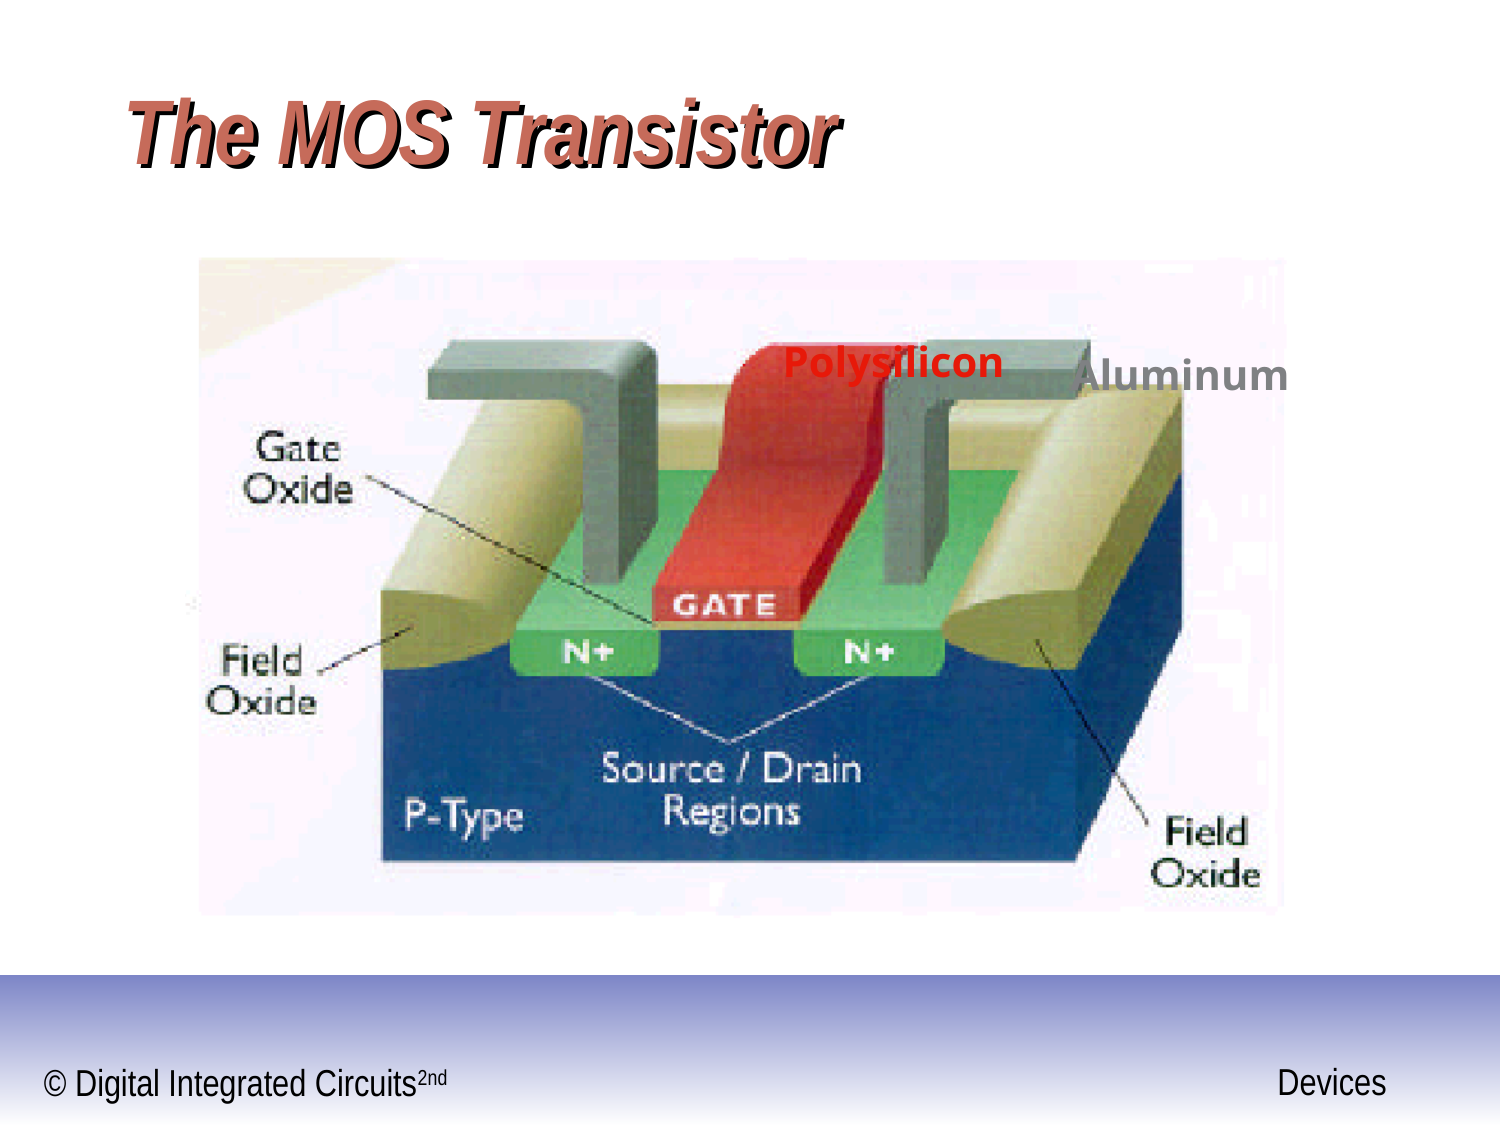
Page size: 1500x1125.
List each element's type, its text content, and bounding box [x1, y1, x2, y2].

picture [185, 245, 1311, 945]
text_box Polysilicon [767, 328, 1020, 394]
text_box Aluminum [1056, 340, 1305, 407]
title The MOS Transistor [108, 65, 1384, 190]
